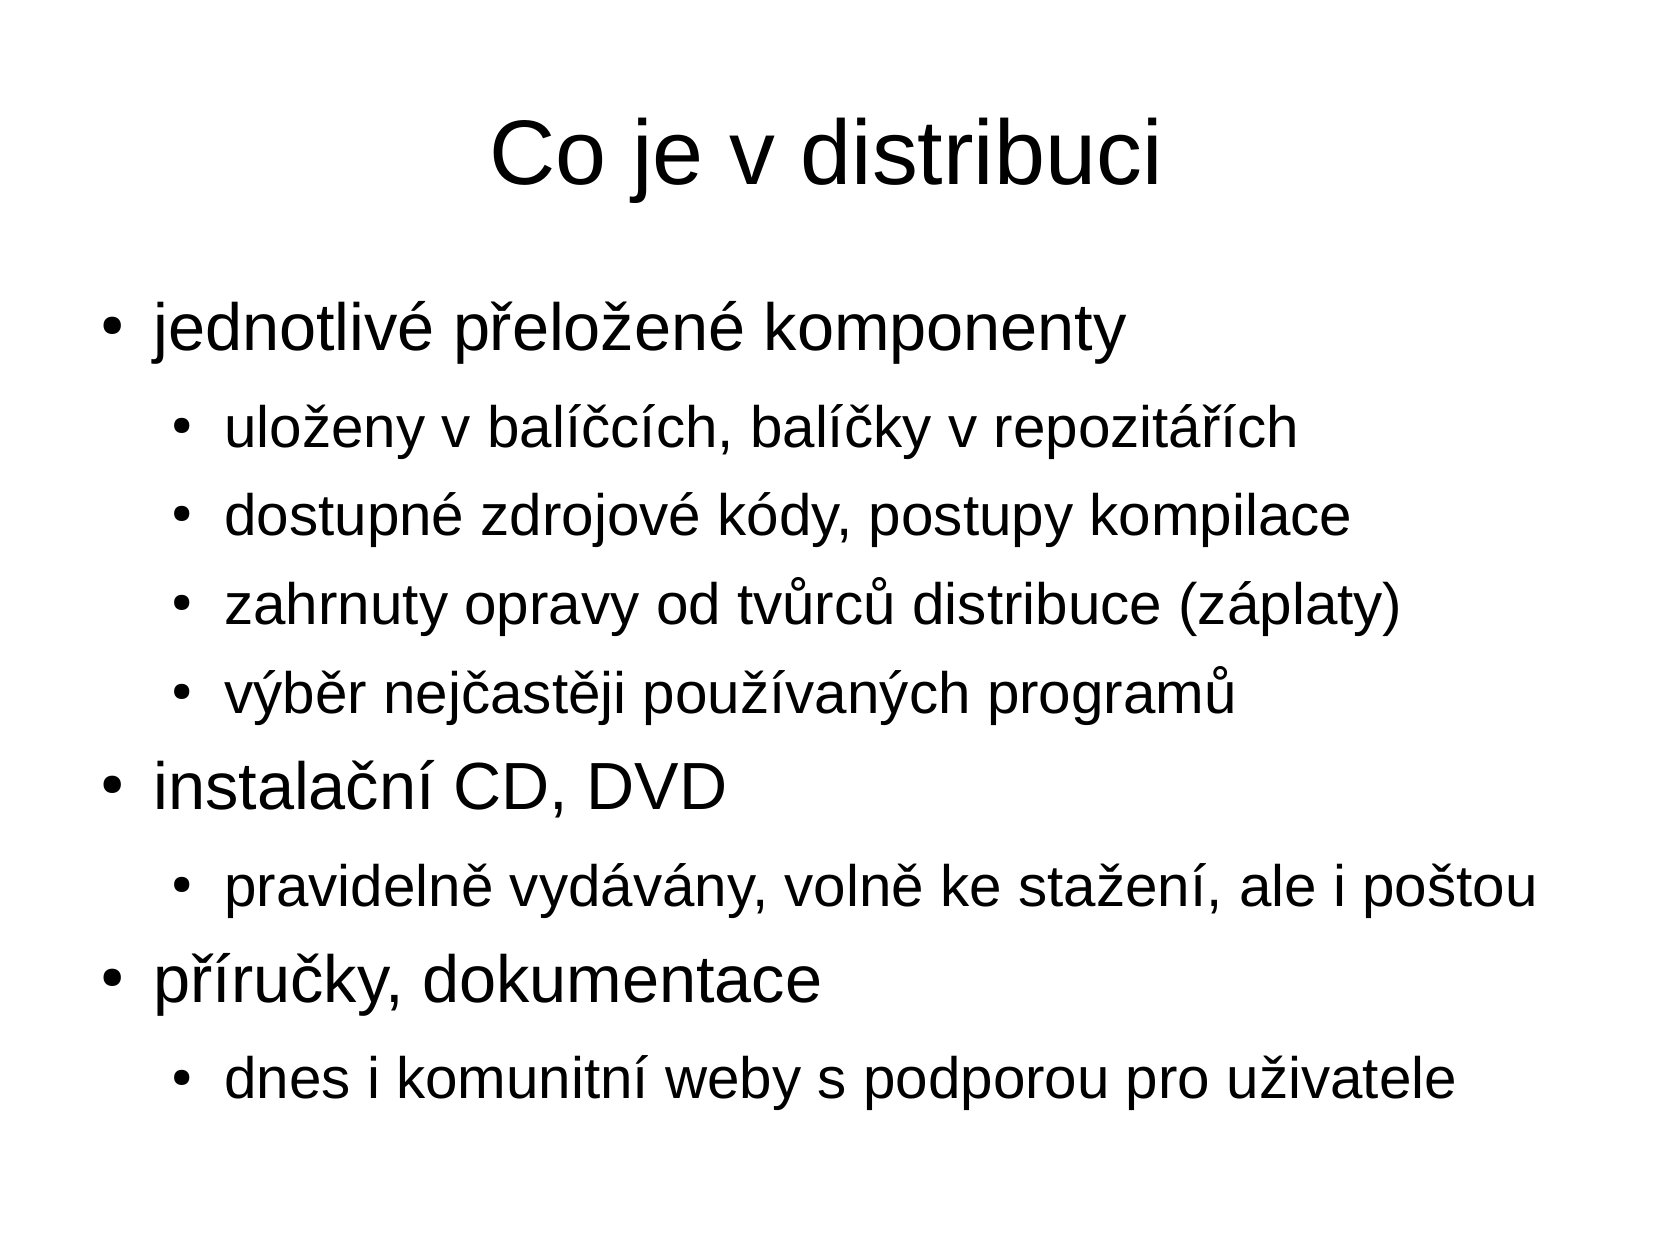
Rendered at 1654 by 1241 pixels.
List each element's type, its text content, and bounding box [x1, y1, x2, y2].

list jednotlivé přeložené komponenty uloženy v balíčcích, balíčky v repozitářích dostupné zdrojové kódy, postupy kompilace zahrnuty opravy od tvůrců distribuce (záplaty) výběr nejčastěji používaných programů instalační CD, DVD pravidelně vydávány, volně ke stažení, ale i poštou příručky, dokumentace dnes i komunitní weby s podporou pro uživatele [82, 290, 1571, 1110]
title Co je v distribuci [82, 56, 1571, 250]
